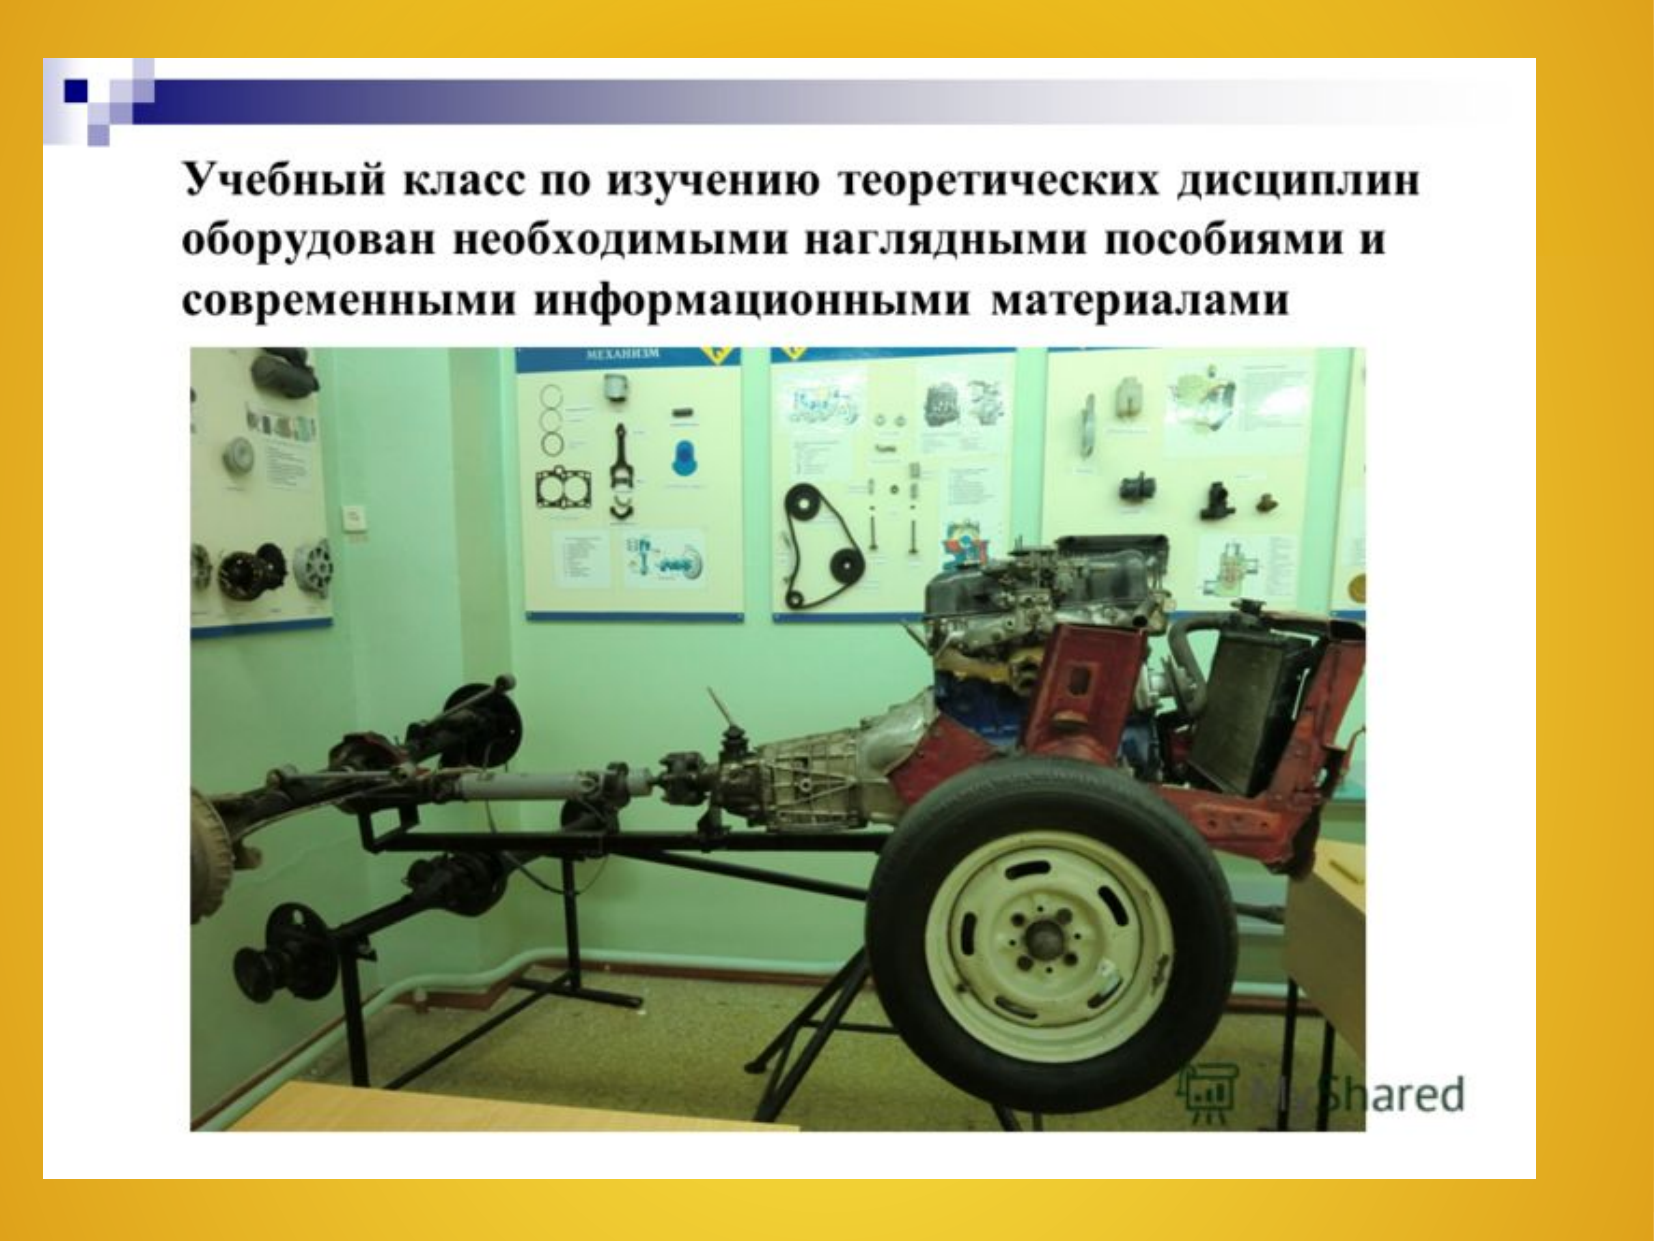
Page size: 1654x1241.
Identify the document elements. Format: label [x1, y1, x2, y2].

picture [43, 58, 1536, 1179]
